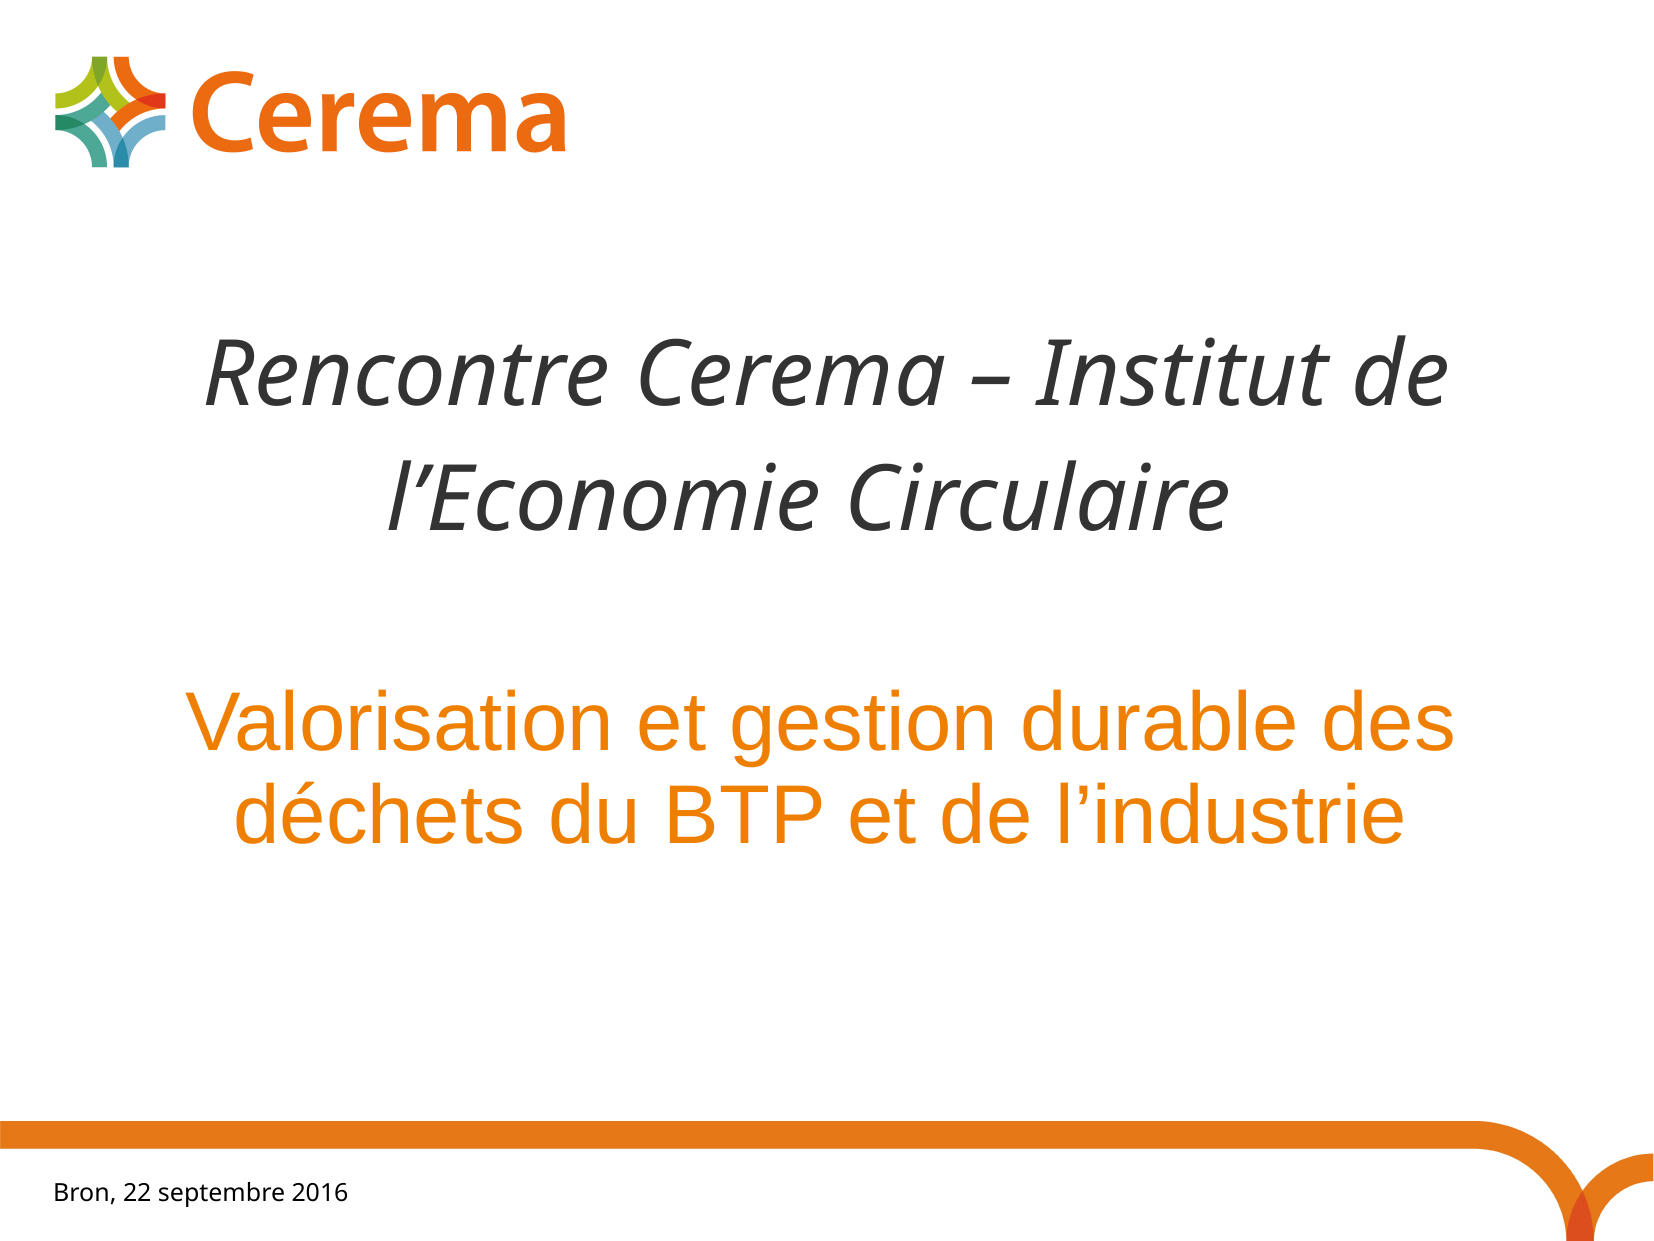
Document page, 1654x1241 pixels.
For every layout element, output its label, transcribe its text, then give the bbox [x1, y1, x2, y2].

picture [0, 1121, 1654, 1241]
text_box Bron, 22 septembre 2016 [53, 1175, 1471, 1206]
text_box Rencontre Cerema – Institut de l’Economie Circulaire [23, 321, 1630, 544]
title Valorisation et gestion durable des déchets du BTP et de l’industrie [70, 664, 1571, 872]
picture [0, 1, 620, 200]
